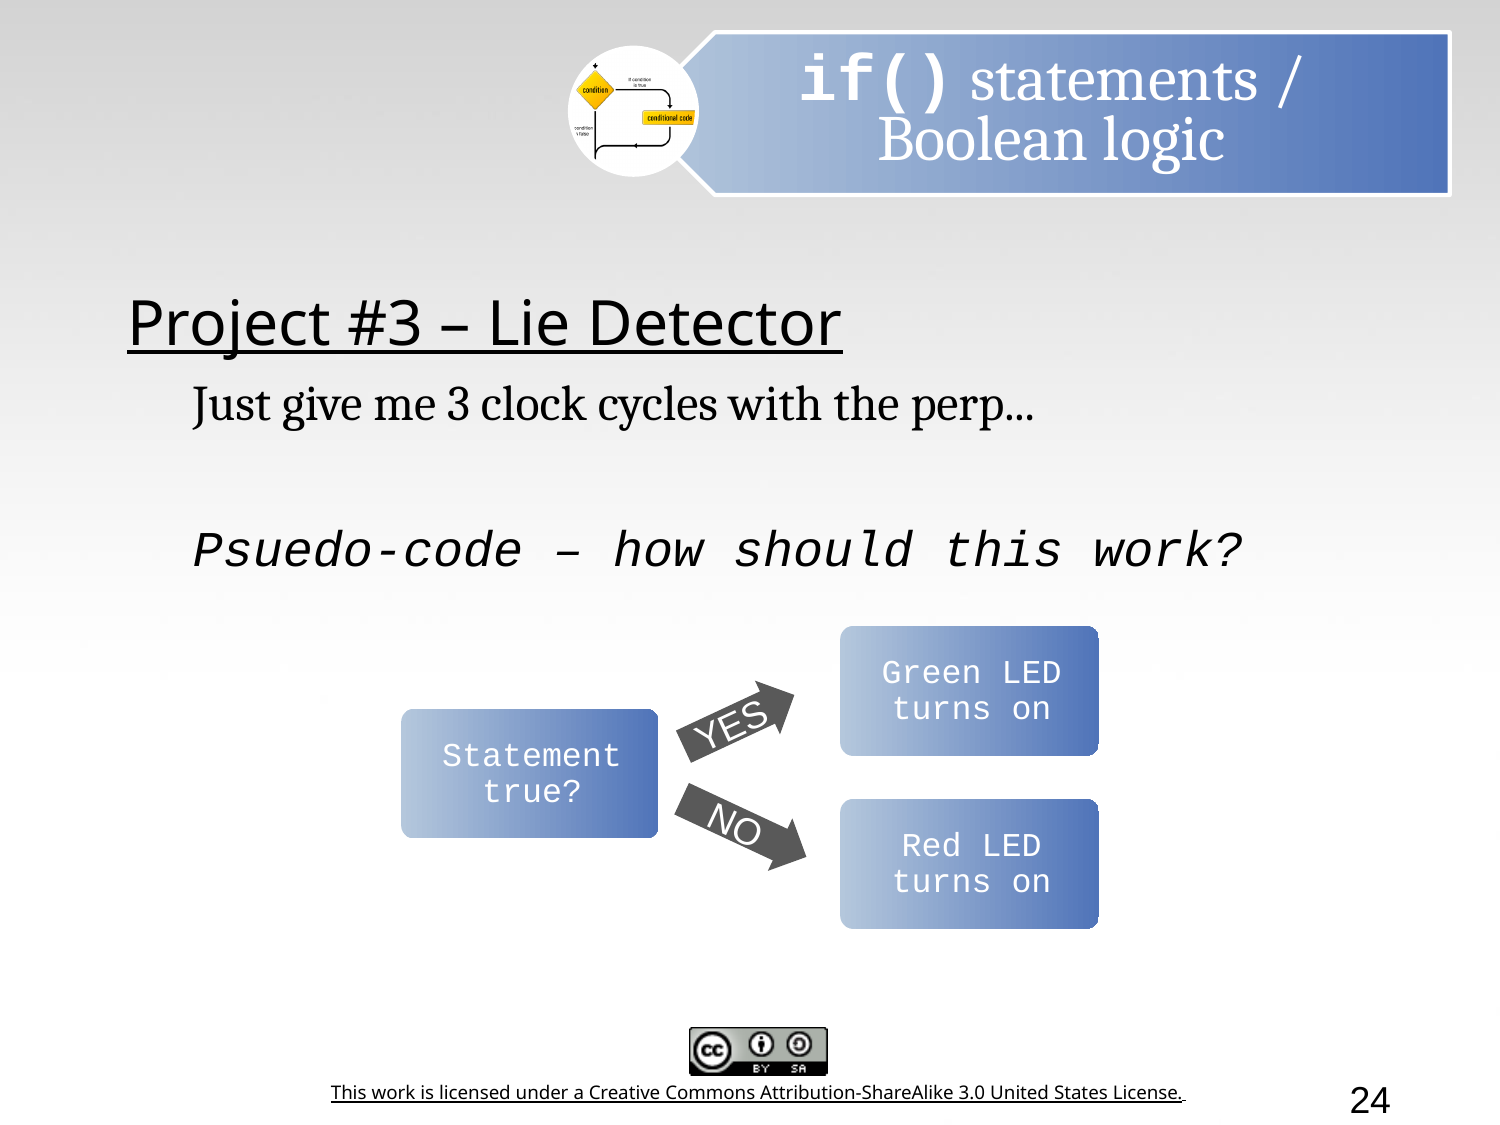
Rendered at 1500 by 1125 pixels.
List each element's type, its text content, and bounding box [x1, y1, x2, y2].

list Project #3 – Lie Detector Just give me 3 clock cycles with the perp... Psuedo-code – how should this work? [112, 274, 1388, 1000]
text_box NO [674, 782, 807, 871]
text_box YES [675, 680, 795, 763]
picture [0, 0, 1500, 1125]
text_box [570, 47, 697, 175]
text_box if() statements / Boolean logic [677, 32, 1450, 196]
text_box Green LED turns on [840, 626, 1099, 756]
text_box Red LED turns on [840, 799, 1099, 929]
text_box Statement true? [401, 708, 659, 839]
